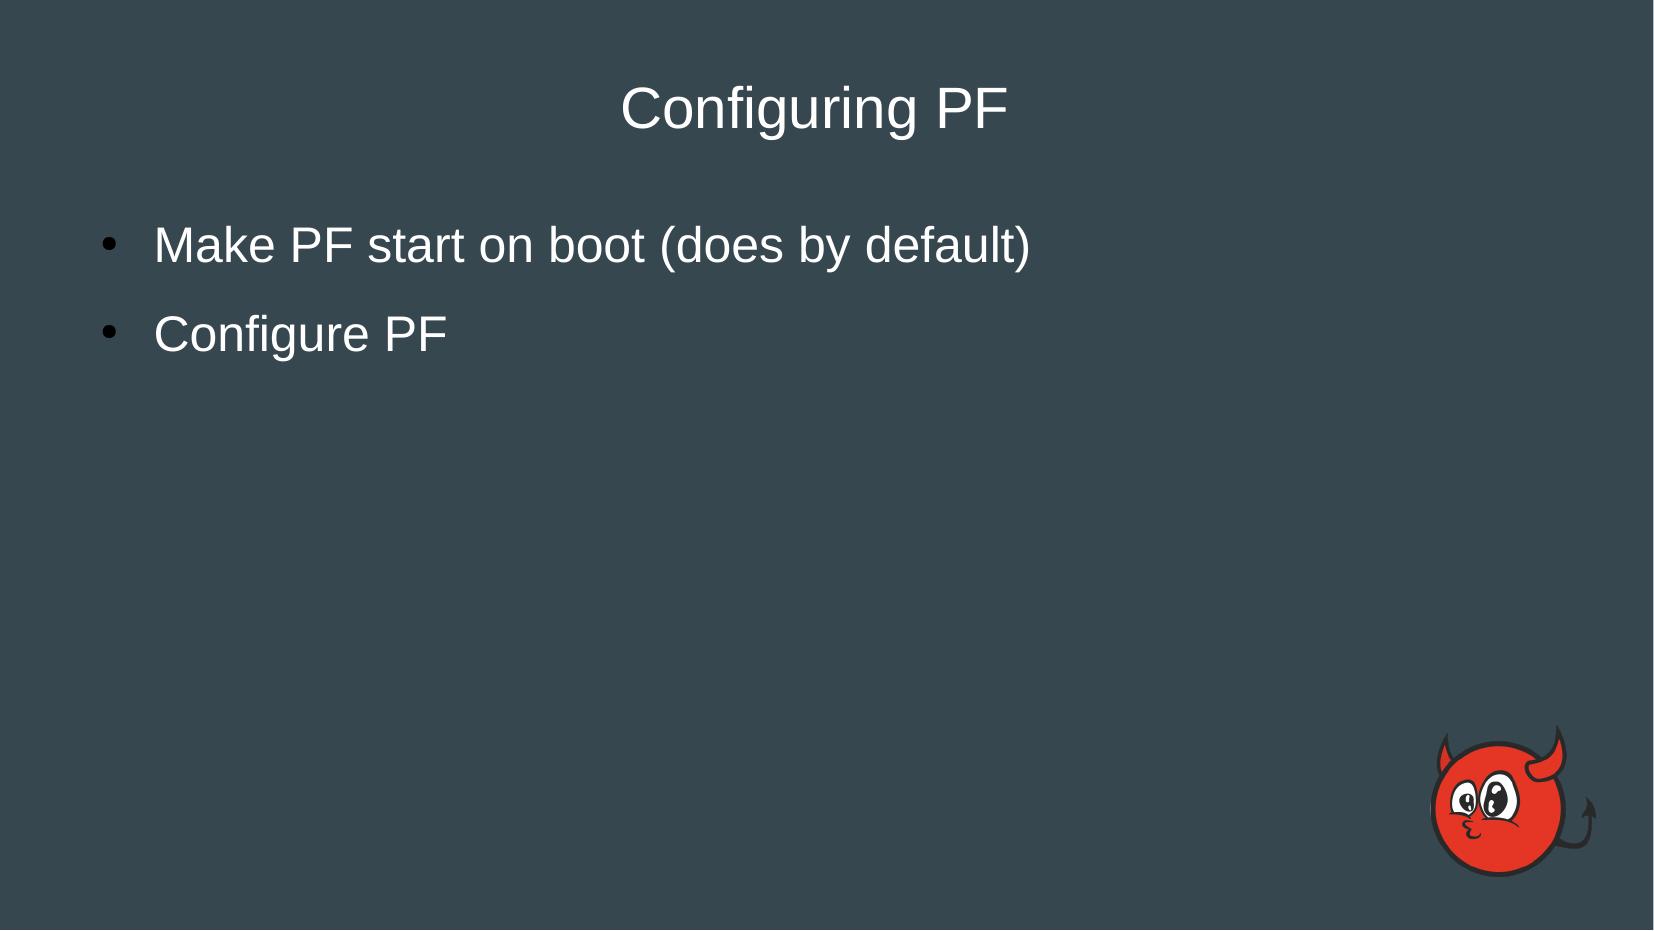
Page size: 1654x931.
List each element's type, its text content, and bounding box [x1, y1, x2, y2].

list Make PF start on boot (does by default) Configure PF [82, 217, 1571, 757]
picture [1427, 717, 1598, 888]
title Configuring PF [105, 30, 1525, 186]
